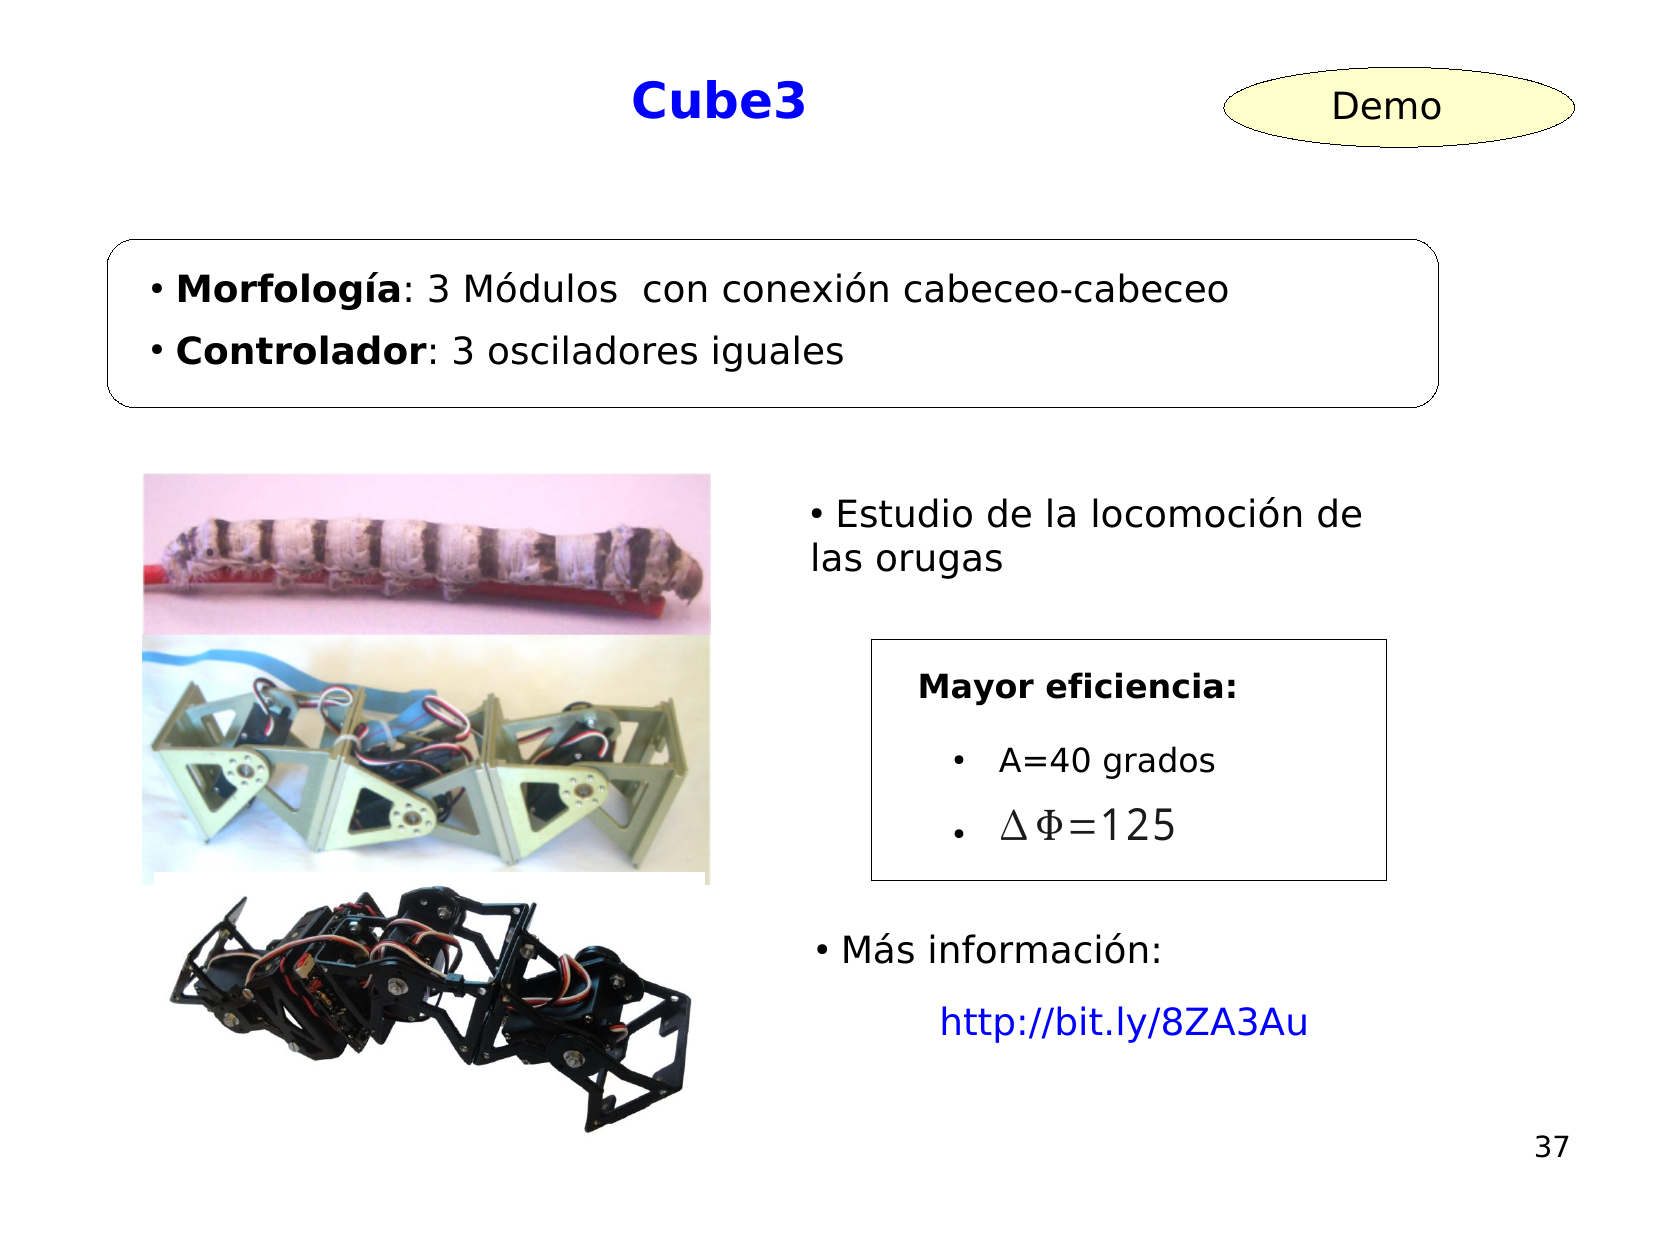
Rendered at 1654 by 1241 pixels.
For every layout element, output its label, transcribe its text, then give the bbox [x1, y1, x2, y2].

text_box [1223, 67, 1575, 148]
text_box Morfología: 3 Módulos con conexión cabeceo-cabeceo Controlador: 3 osciladores iguales [135, 260, 1246, 381]
text_box Más información: [800, 921, 1442, 981]
text_box http://bit.ly/8ZA3Au [924, 993, 1325, 1053]
text_box Mayor eficiencia: A=40 grados [902, 660, 1363, 862]
picture [142, 473, 711, 1145]
text_box Demo [1316, 77, 1458, 137]
text_box Estudio de la locomoción de las orugas [795, 485, 1436, 588]
text_box Cube3 [616, 64, 824, 138]
chart [989, 799, 1189, 851]
